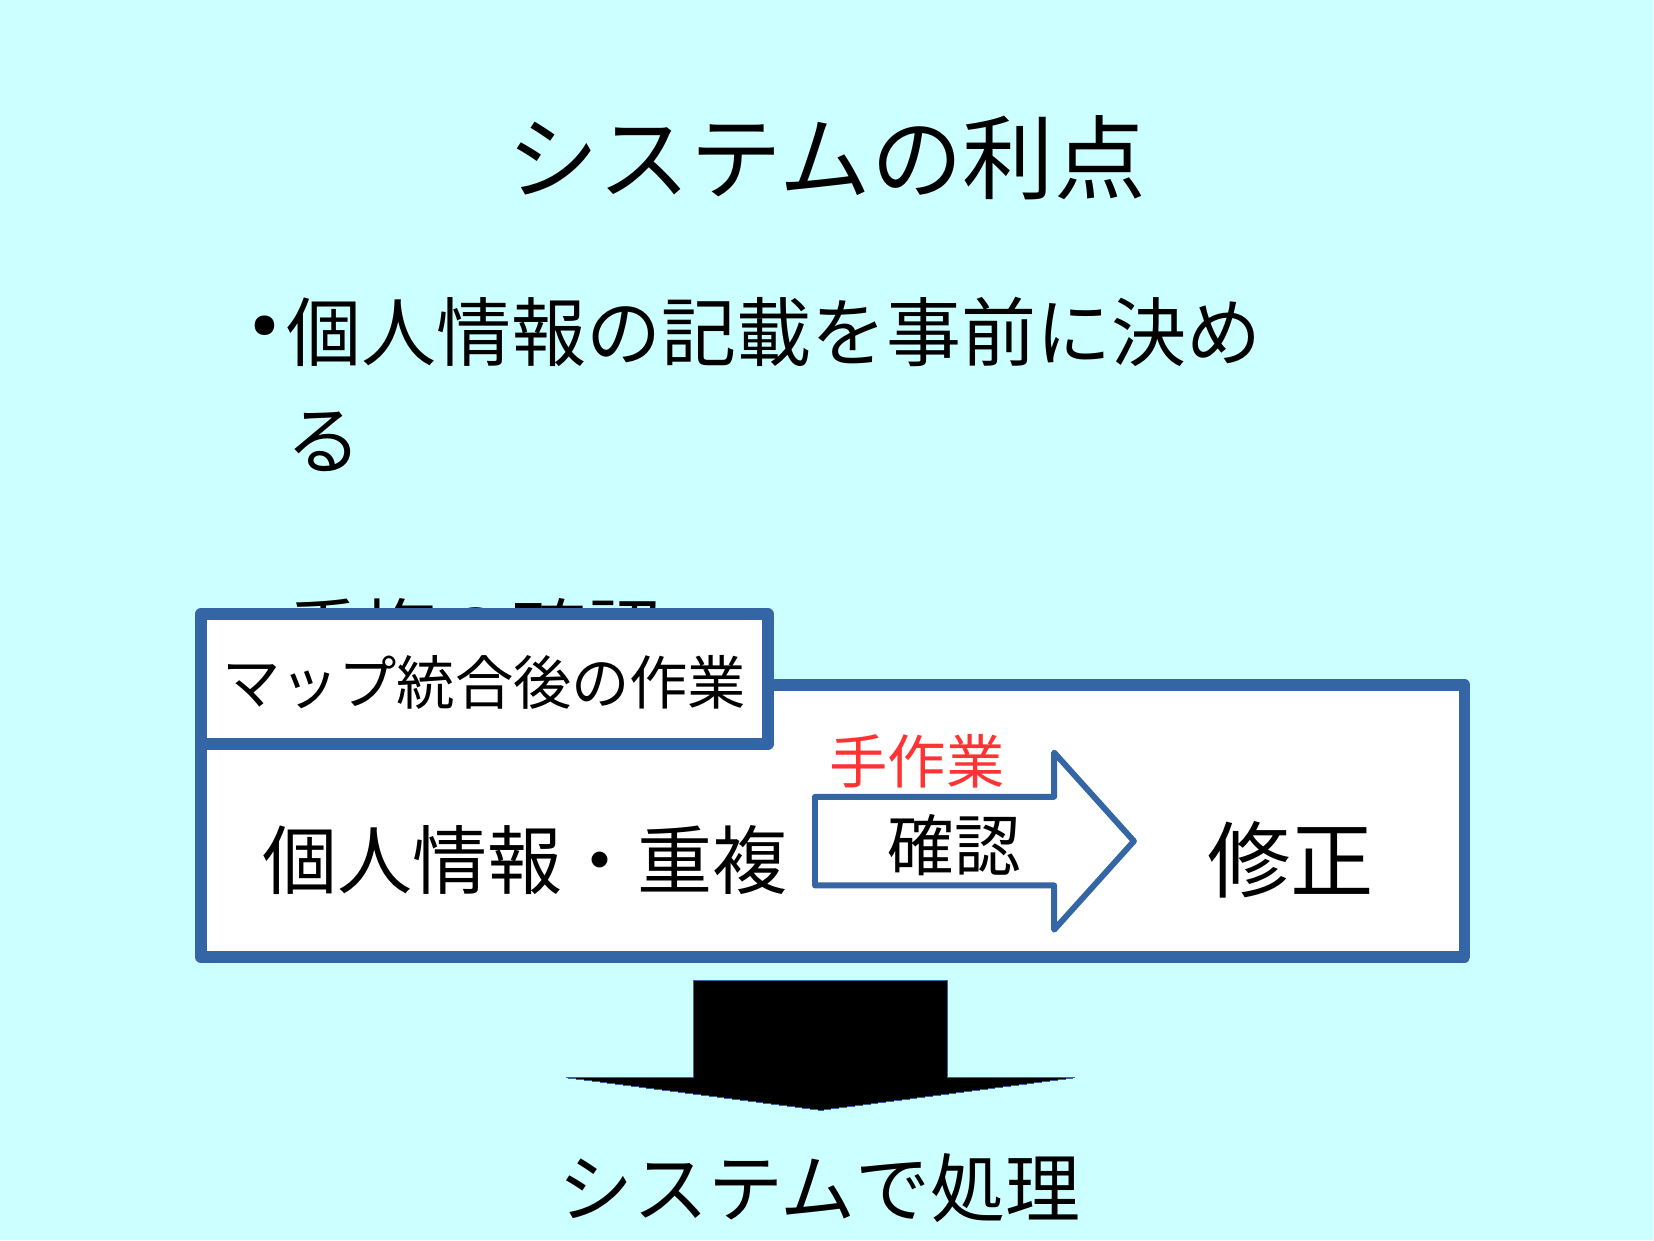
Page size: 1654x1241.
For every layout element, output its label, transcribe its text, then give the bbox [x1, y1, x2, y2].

title システムの利点 [82, 49, 1571, 257]
text_box [566, 980, 1075, 1111]
text_box [200, 685, 1465, 957]
text_box 個人情報・重複 [212, 793, 875, 1004]
text_box システムで処理 [543, 1122, 1501, 1241]
text_box 修正 [1192, 787, 1477, 887]
text_box 手作業 [814, 708, 1111, 804]
text_box 確認 [814, 804, 1134, 930]
text_box マップ統合後の作業 [200, 614, 768, 745]
text_box 個人情報の記載を事前に決める 重複の確認 [236, 265, 1347, 544]
